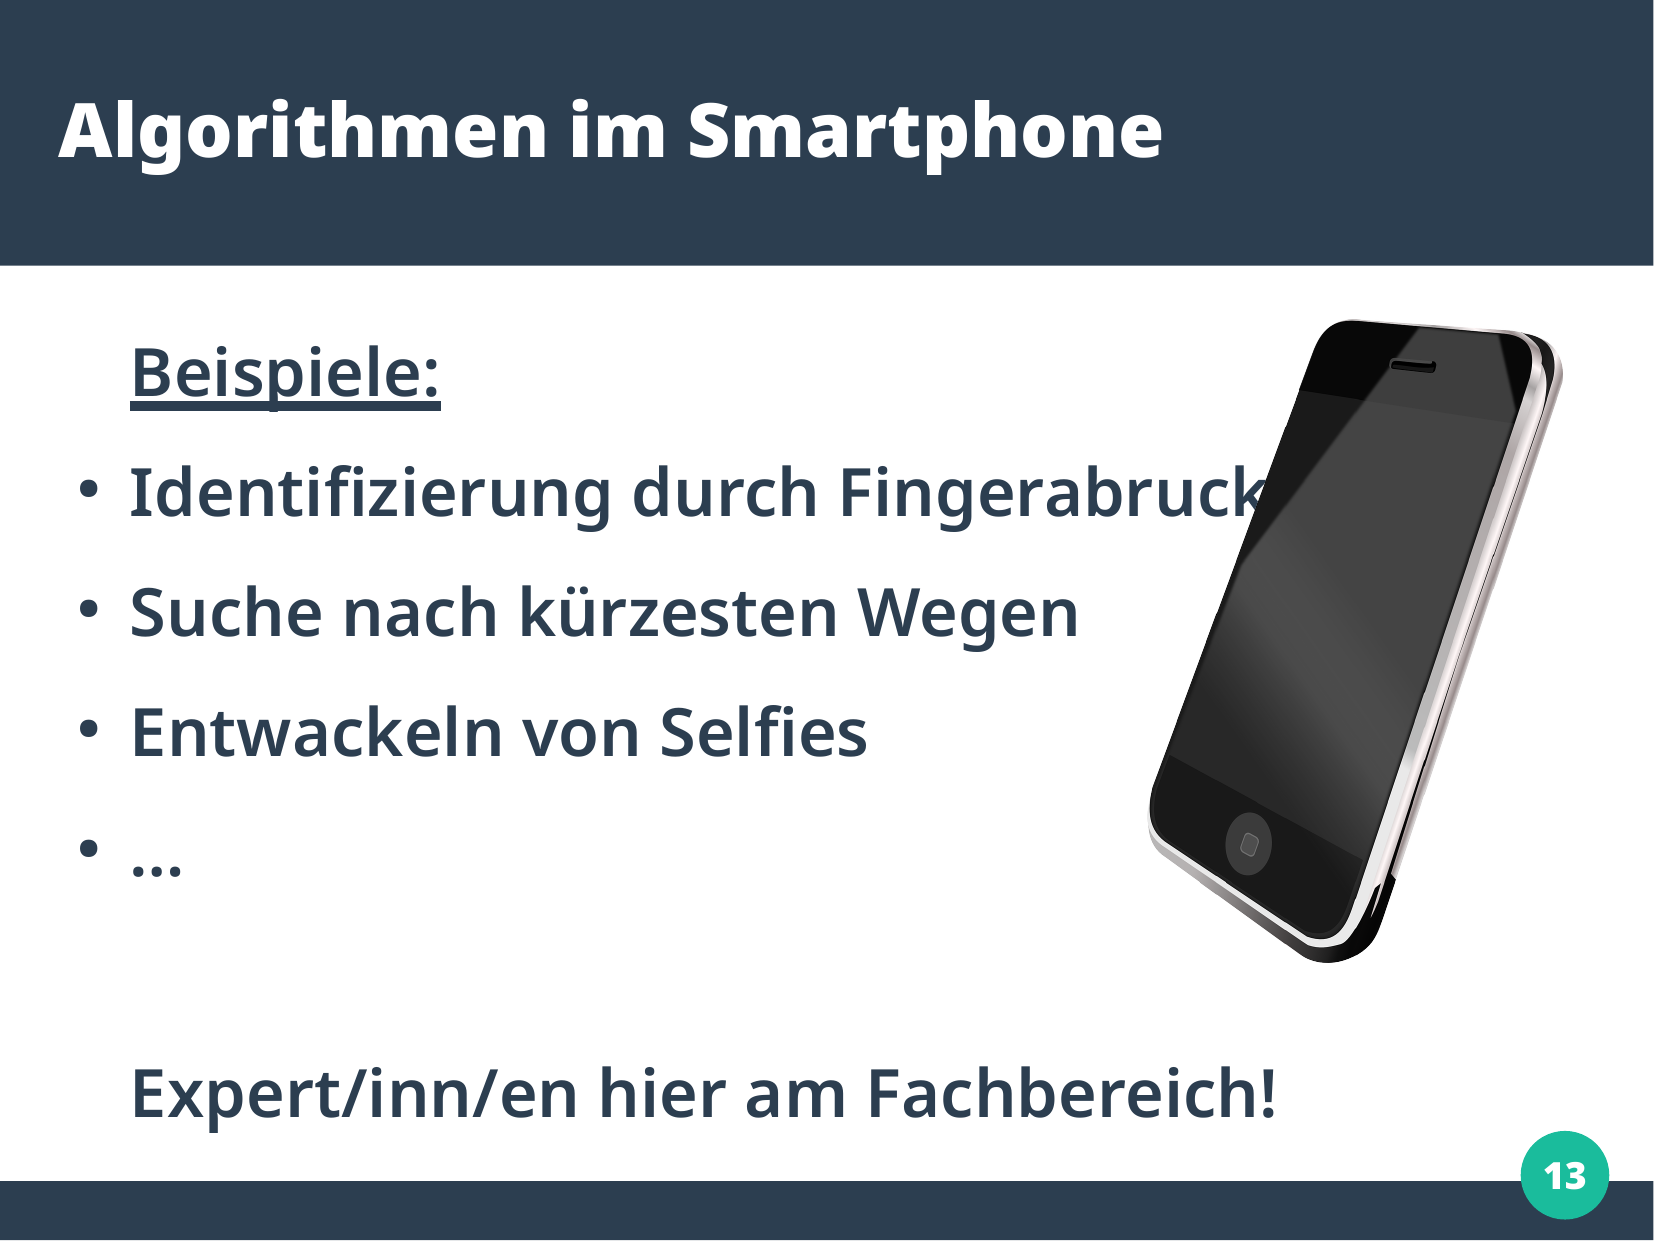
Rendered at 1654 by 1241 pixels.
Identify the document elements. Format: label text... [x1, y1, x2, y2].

picture [1147, 319, 1563, 963]
list Beispiele: Identifizierung durch Fingerabruck Suche nach kürzesten Wegen Entwackeln von Selfies … Expert/inn/en hier am Fachbereich! [59, 324, 1595, 1152]
title Algorithmen im Smartphone [59, 49, 1595, 207]
